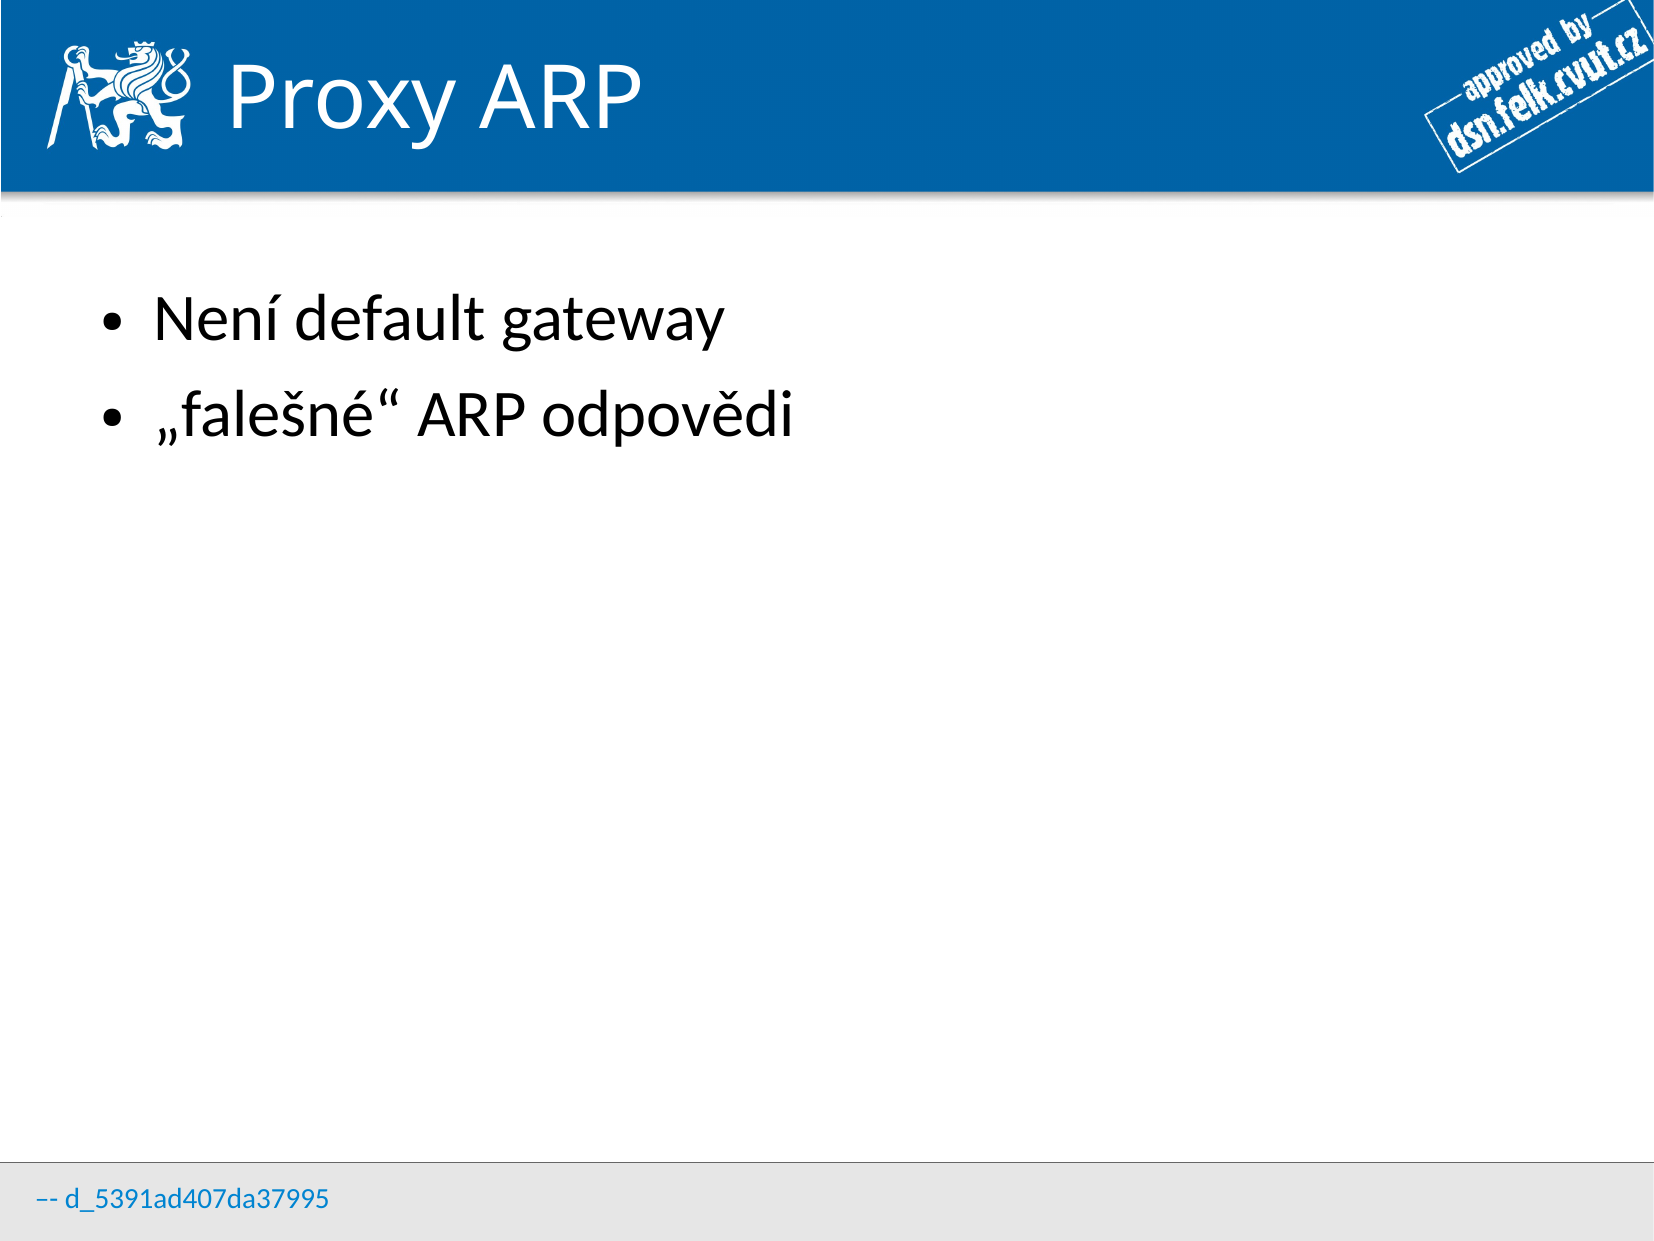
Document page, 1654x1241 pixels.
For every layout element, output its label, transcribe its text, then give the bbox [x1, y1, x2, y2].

list Není default gateway „falešné“ ARP odpovědi [82, 290, 1571, 1010]
title Proxy ARP [225, 0, 1426, 188]
picture [1, 0, 1654, 217]
